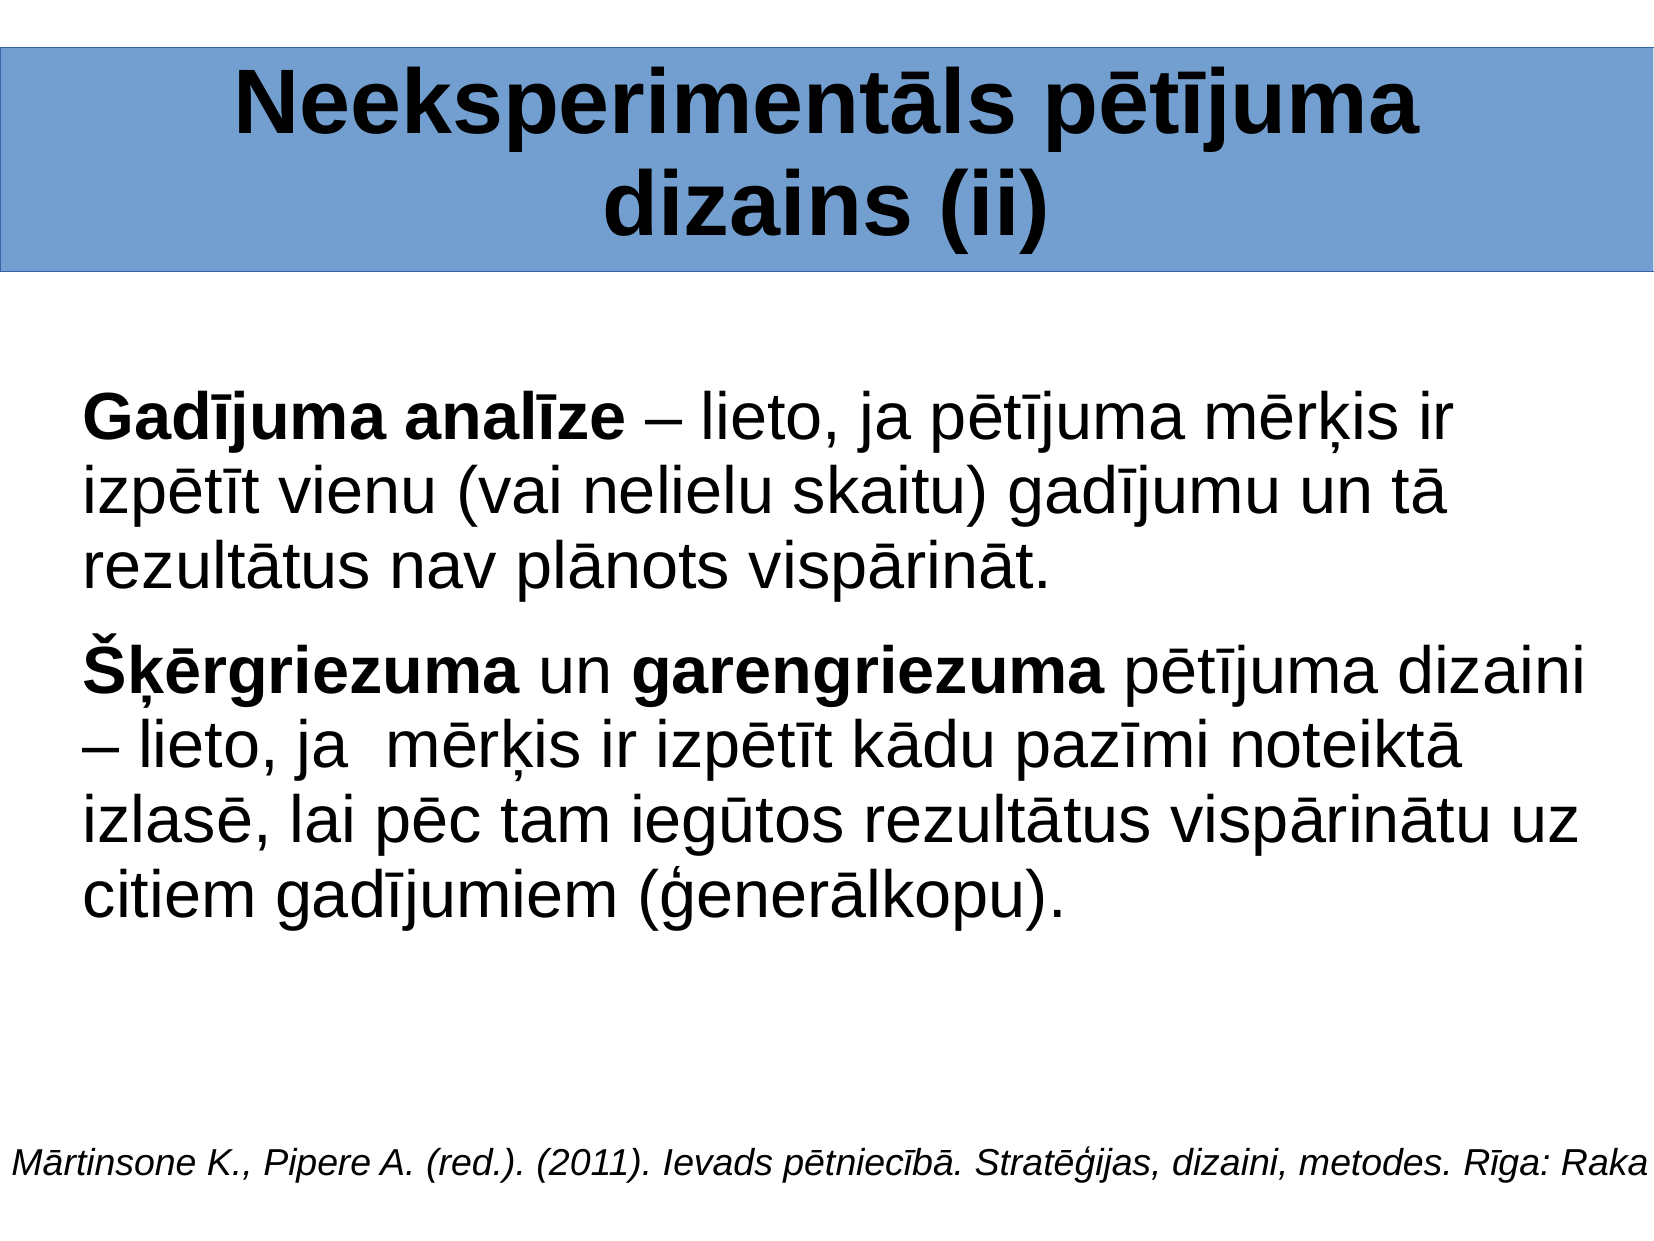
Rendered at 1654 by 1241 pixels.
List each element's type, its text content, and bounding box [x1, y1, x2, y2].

text_box [0, 47, 1654, 272]
text_box Mārtinsone K., Pipere A. (red.). (2011). Ievads pētniecībā. Stratēģijas, dizaini, metodes. Rīga: Raka [0, 1133, 1654, 1191]
list Gadījuma analīze – lieto, ja pētījuma mērķis ir izpētīt vienu (vai nelielu skaitu) gadījumu un tā rezultātus nav plānots vispārināt. Šķērgriezuma un garengriezuma pētījuma dizaini – lieto, ja mērķis ir izpētīt kādu pazīmi noteiktā izlasē, lai pēc tam iegūtos rezultātus vispārinātu uz citiem gadījumiem (ģenerālkopu). [82, 378, 1619, 1099]
title Neeksperimentāls pētījuma dizains (ii) [82, 49, 1571, 257]
